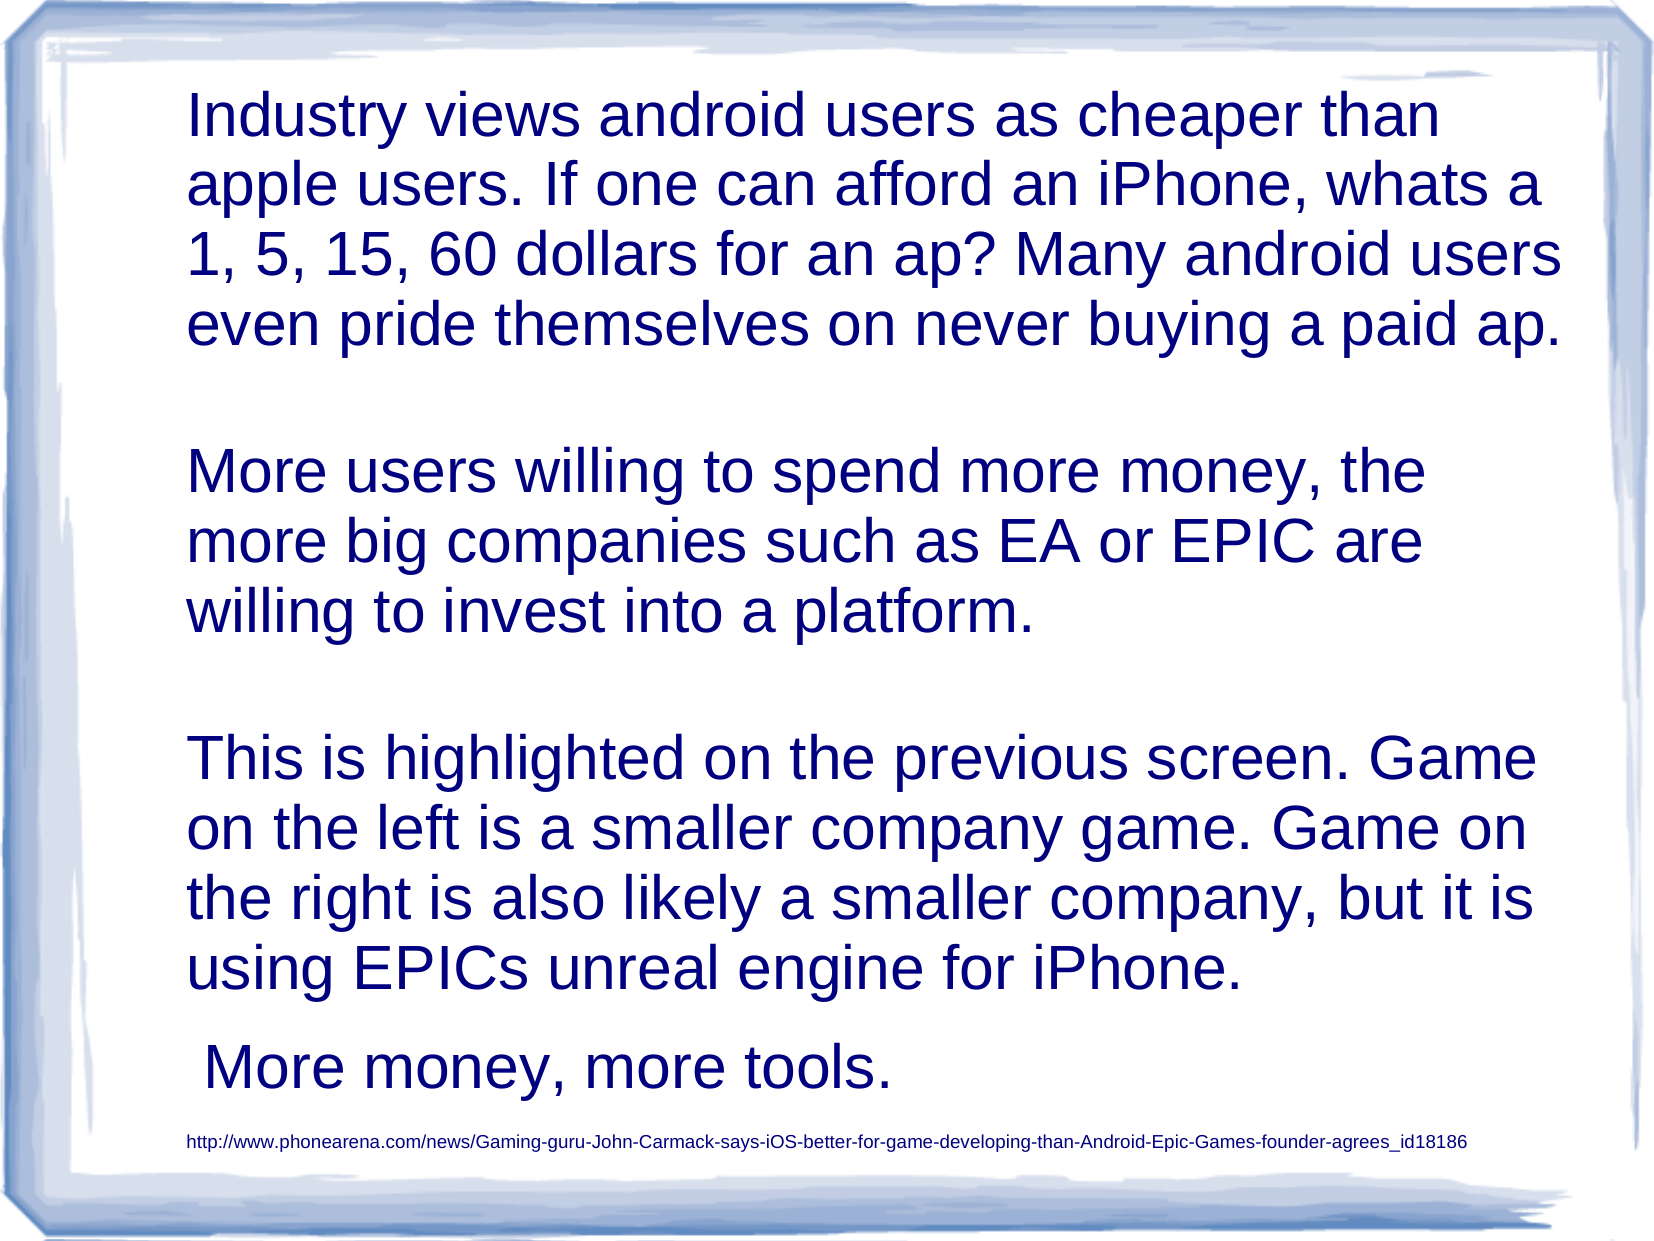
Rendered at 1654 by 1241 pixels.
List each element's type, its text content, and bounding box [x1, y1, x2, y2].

picture [0, 0, 1654, 1241]
list Industry views android users as cheaper than apple users. If one can afford an iPhone, whats a 1, 5, 15, 60 dollars for an ap? Many android users even pride themselves on never buying a paid ap. More users willing to spend more money, the more big companies such as EA or EPIC are willing to invest into a platform. This is highlighted on the previous screen. Game on the left is a smaller company game. Game on the right is also likely a smaller company, but it is using EPICs unreal engine for iPhone. More money, more tools. http://www.phonearena.com/news/Gaming-guru-John-Carmack-says-iOS-better-for-game-developing-than-Android-Epic-Games-founder-agrees_id18186 [115, 79, 1569, 1150]
